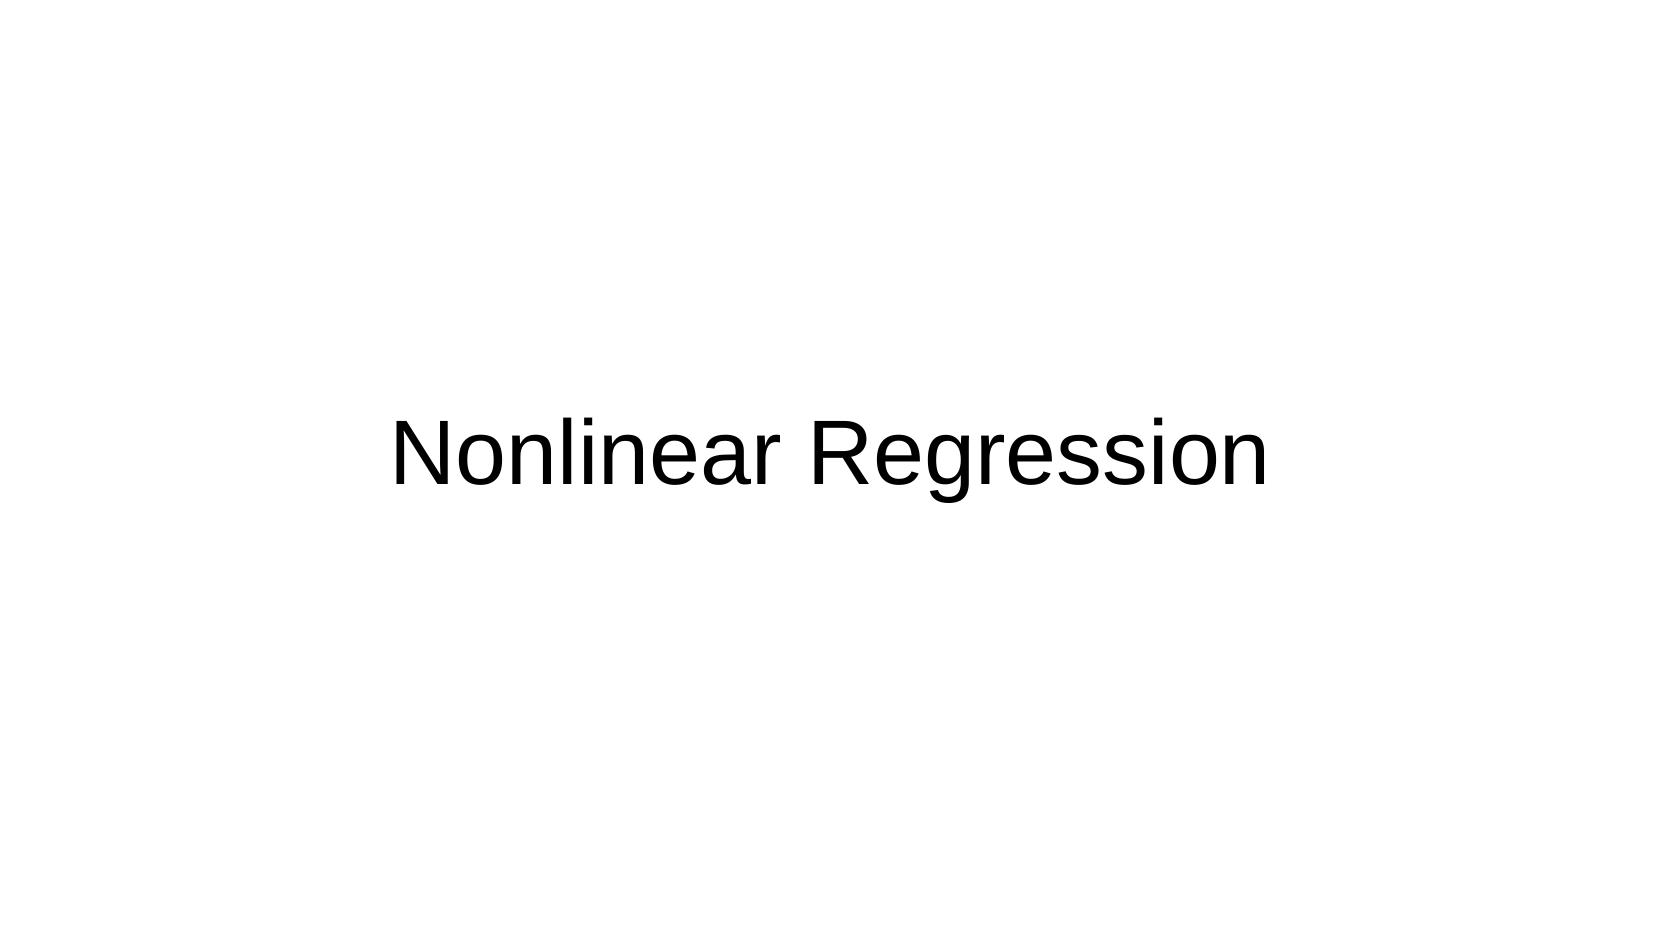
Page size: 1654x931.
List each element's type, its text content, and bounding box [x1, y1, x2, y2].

title Nonlinear Regression [86, 375, 1576, 531]
